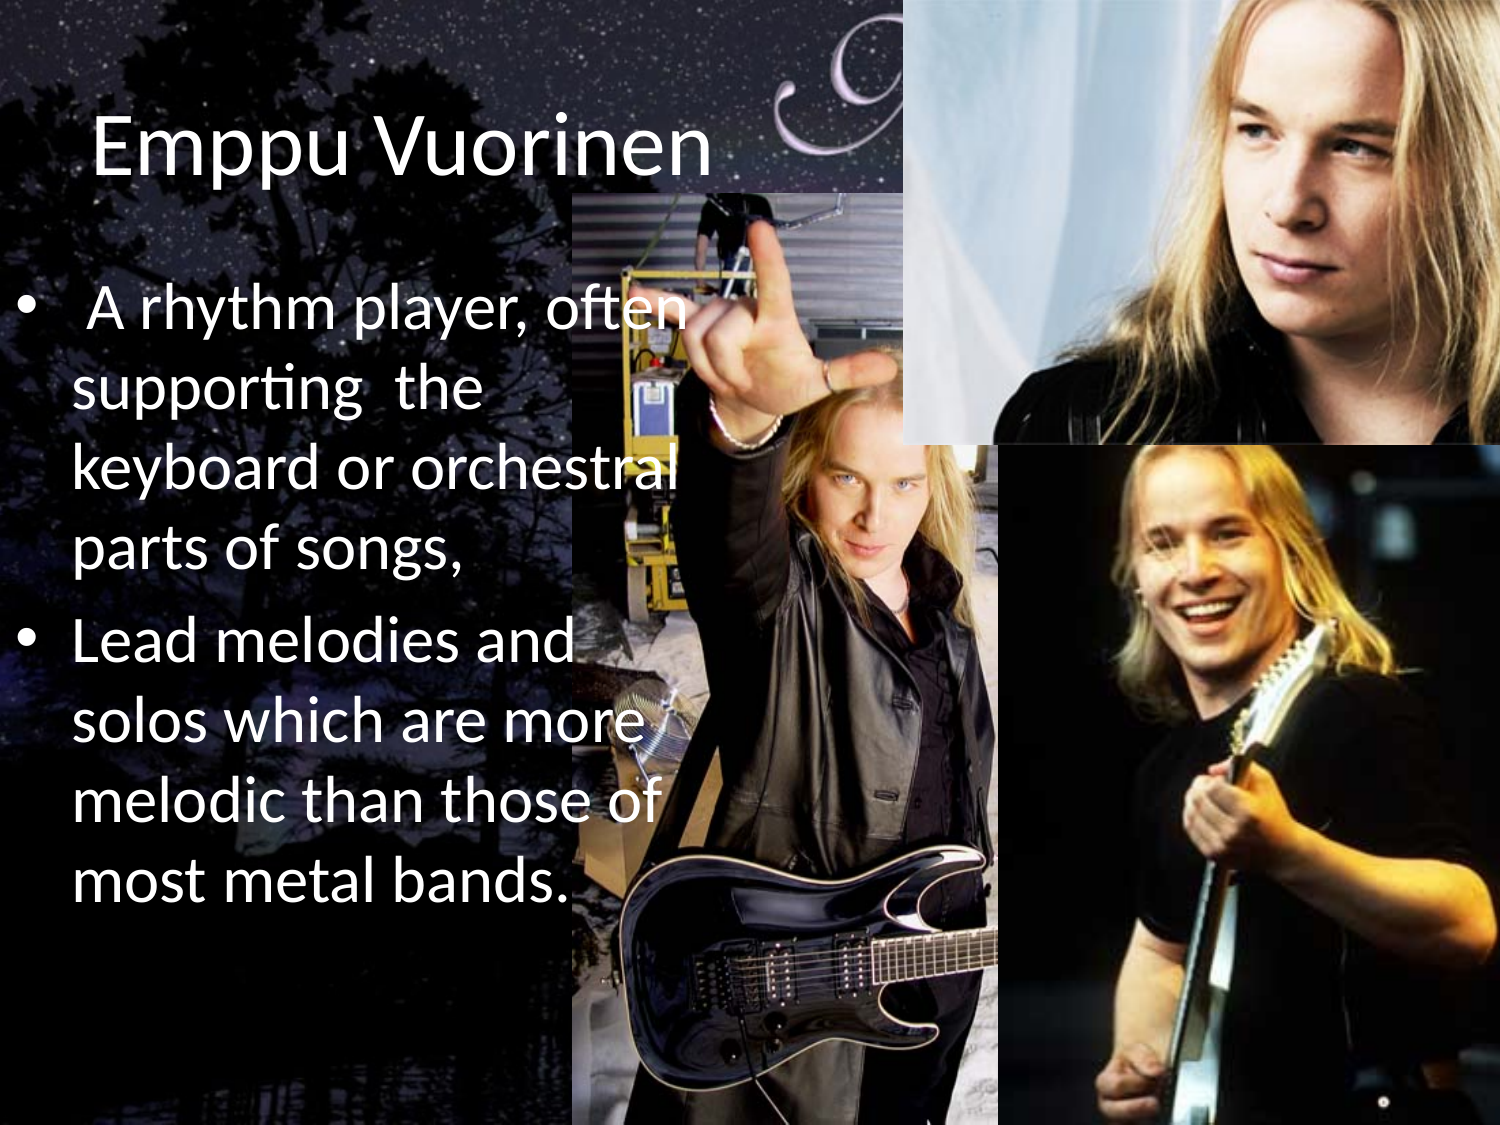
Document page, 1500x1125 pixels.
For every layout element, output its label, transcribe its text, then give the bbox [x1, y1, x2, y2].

title Emppu Vuorinen [75, 45, 903, 233]
picture [0, 0, 1500, 1125]
list A rhythm player, often supporting the keyboard or orchestral parts of songs, Lead melodies and solos which are more melodic than those of most metal bands. [0, 255, 723, 1052]
